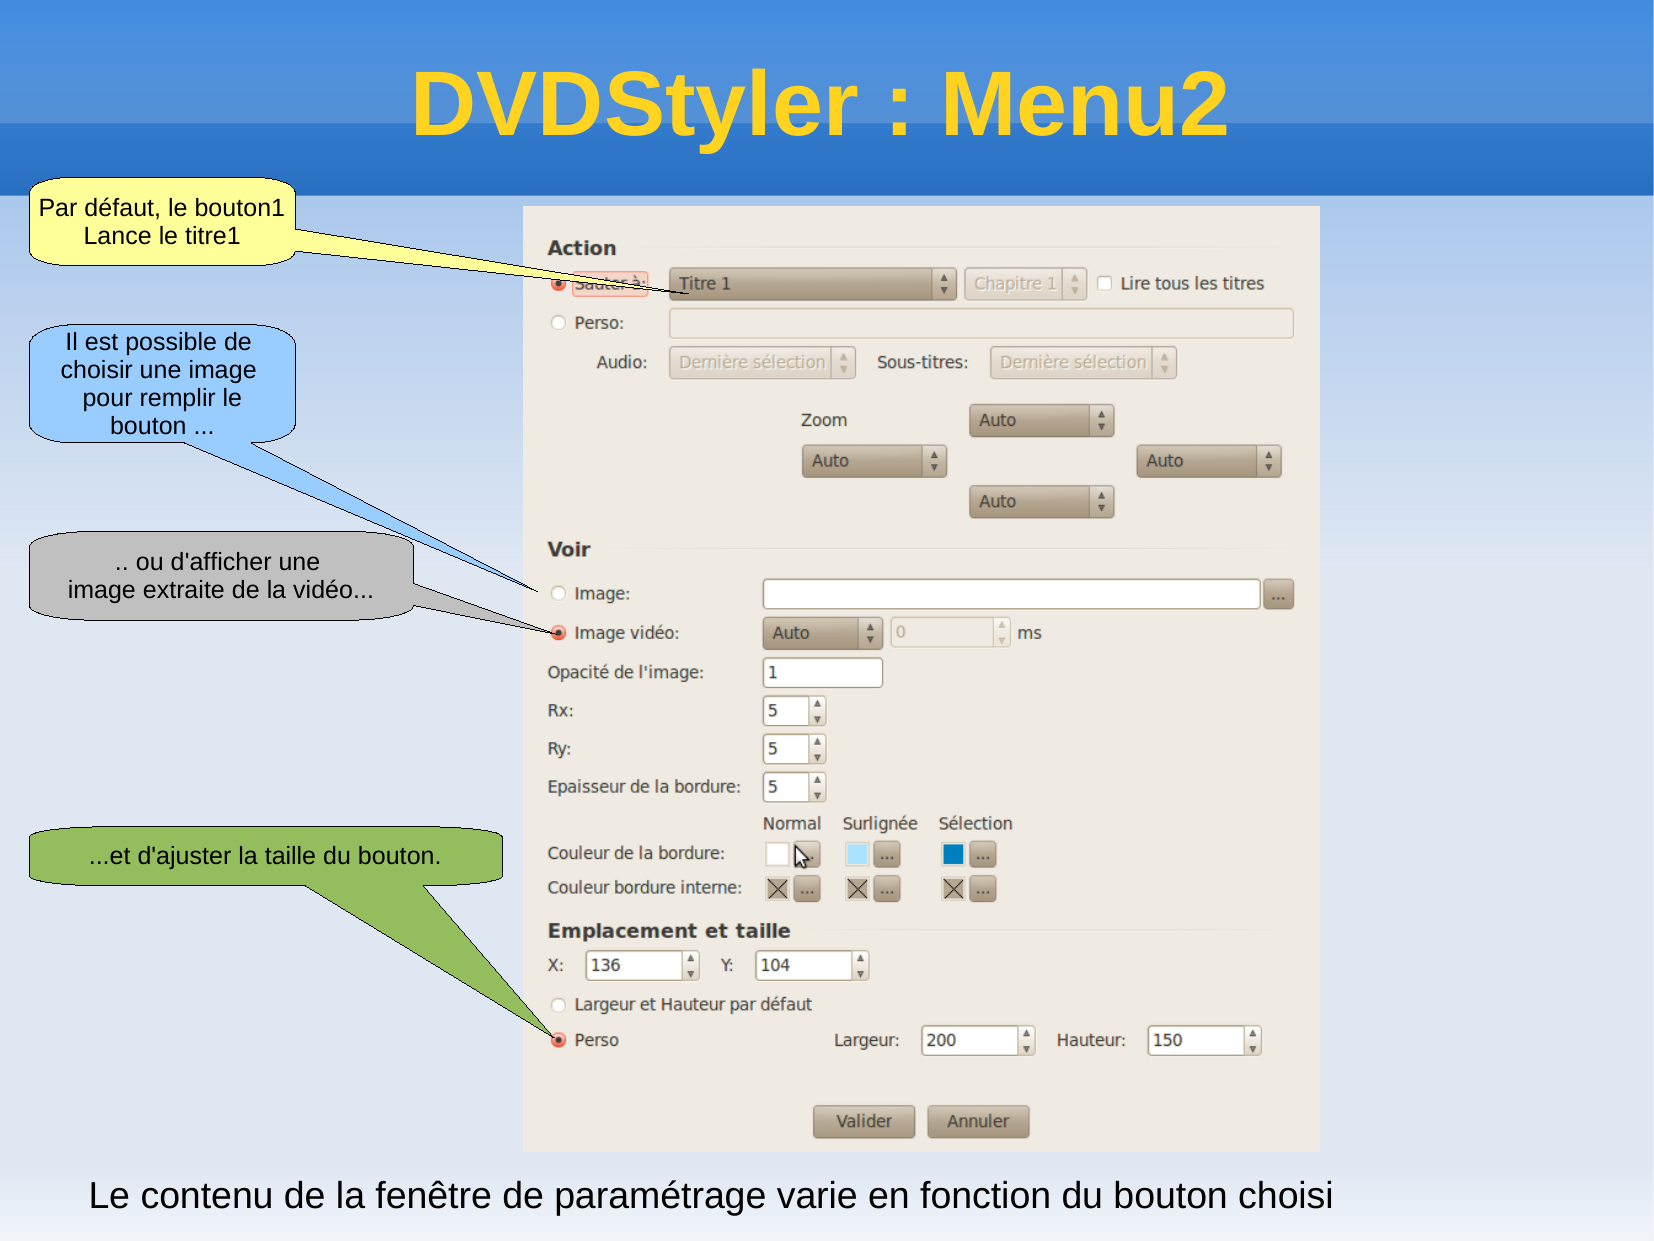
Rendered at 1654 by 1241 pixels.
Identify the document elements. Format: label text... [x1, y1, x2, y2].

text_box Par défaut, le bouton1 Lance le titre1 [29, 177, 689, 294]
text_box Le contenu de la fenêtre de paramétrage varie en fonction du bouton choisi [88, 1151, 1388, 1241]
picture [0, 0, 1654, 1241]
text_box ...et d'ajuster la taille du bouton. [29, 826, 555, 1038]
text_box Il est possible de choisir une image pour remplir le bouton ... [29, 324, 538, 592]
title DVDStyler : Menu2 [76, 7, 1565, 200]
text_box .. ou d'afficher une image extraite de la vidéo... [29, 531, 557, 635]
